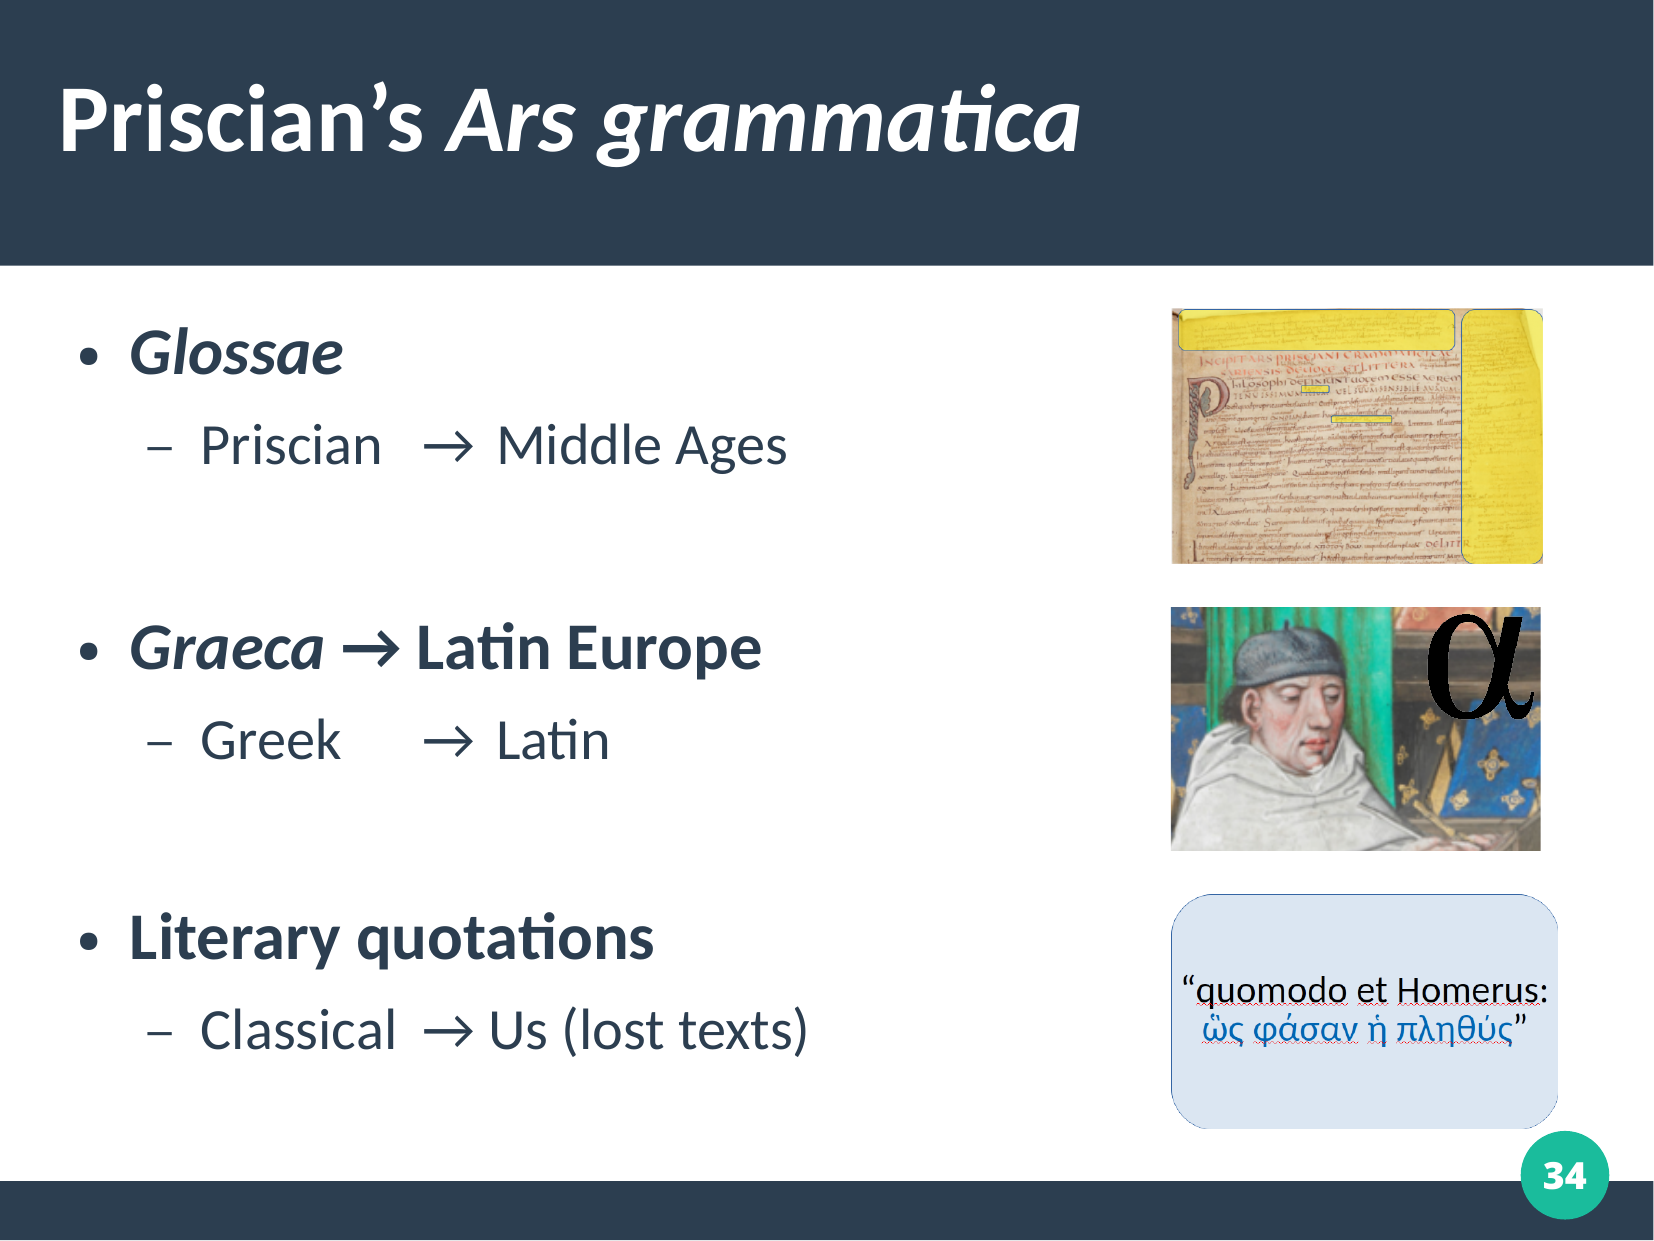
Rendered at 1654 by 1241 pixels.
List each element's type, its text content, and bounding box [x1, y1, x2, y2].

title Priscian’s Ars grammatica [59, 49, 1595, 207]
list Literary quotations Classical → Us (lost texts) [59, 909, 1096, 1170]
list Graeca → Latin Europe Greek → Latin [59, 620, 1096, 881]
list Glossae Priscian → Middle Ages [59, 324, 1096, 586]
picture [1171, 894, 1558, 1129]
picture [1170, 308, 1543, 851]
